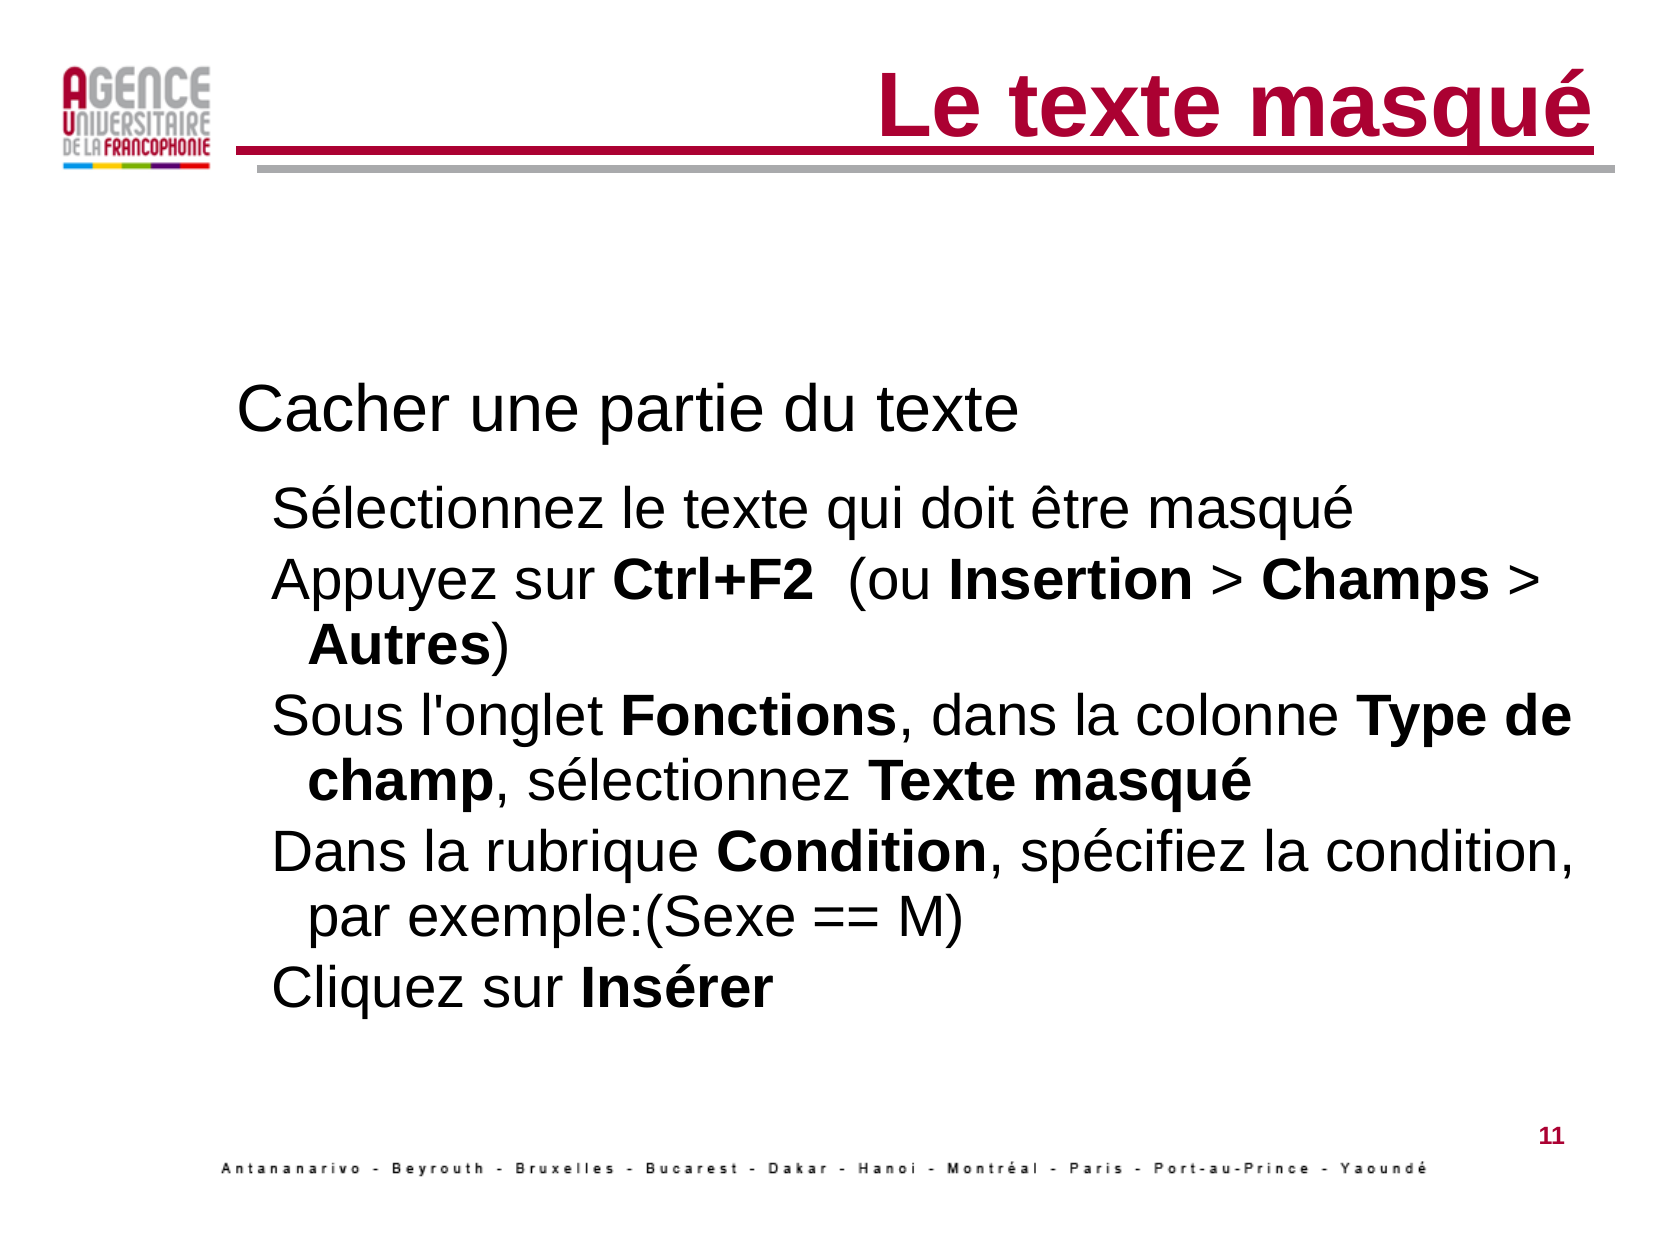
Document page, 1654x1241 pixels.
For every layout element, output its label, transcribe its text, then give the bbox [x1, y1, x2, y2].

picture [29, 29, 1625, 1241]
subtitle Cacher une partie du texte Sélectionnez le texte qui doit être masqué Appuyez sur Ctrl+F2 (ou Insertion > Champs > Autres) Sous l'onglet Fonctions, dans la colonne Type de champ, sélectionnez Texte masqué Dans la rubrique Condition, spécifiez la condition, par exemple:(Sexe == M) Cliquez sur Insérer [236, 241, 1595, 1150]
title Le texte masqué [236, 53, 1595, 157]
